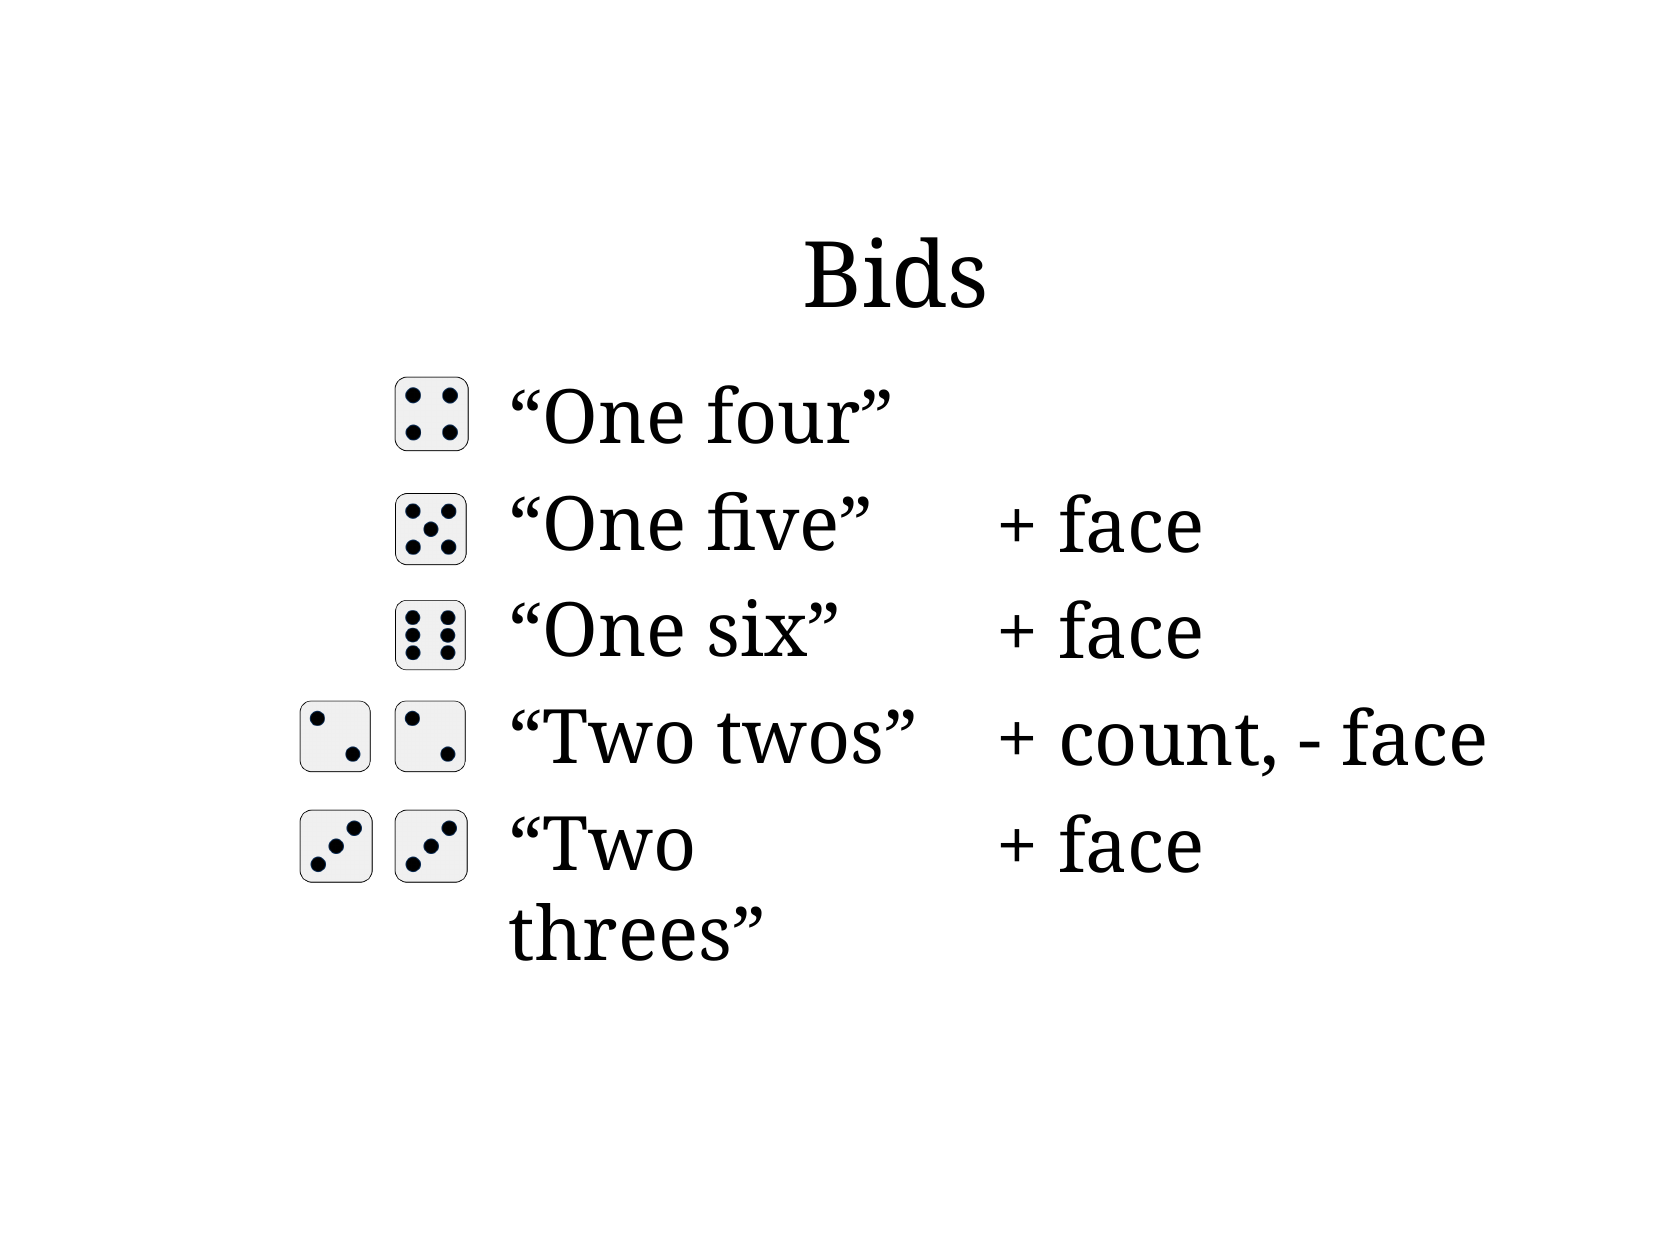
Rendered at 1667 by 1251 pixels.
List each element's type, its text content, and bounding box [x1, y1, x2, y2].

picture [393, 374, 470, 453]
list + face + face + count, - face + face [925, 362, 1526, 1114]
picture [393, 597, 468, 673]
picture [393, 491, 468, 567]
picture [393, 808, 469, 885]
title Bids [187, 166, 1605, 376]
list “One four” “One five” “One six” “Two twos” “Two threes” [437, 360, 976, 1112]
picture [298, 698, 373, 774]
picture [298, 808, 374, 885]
picture [393, 698, 468, 774]
